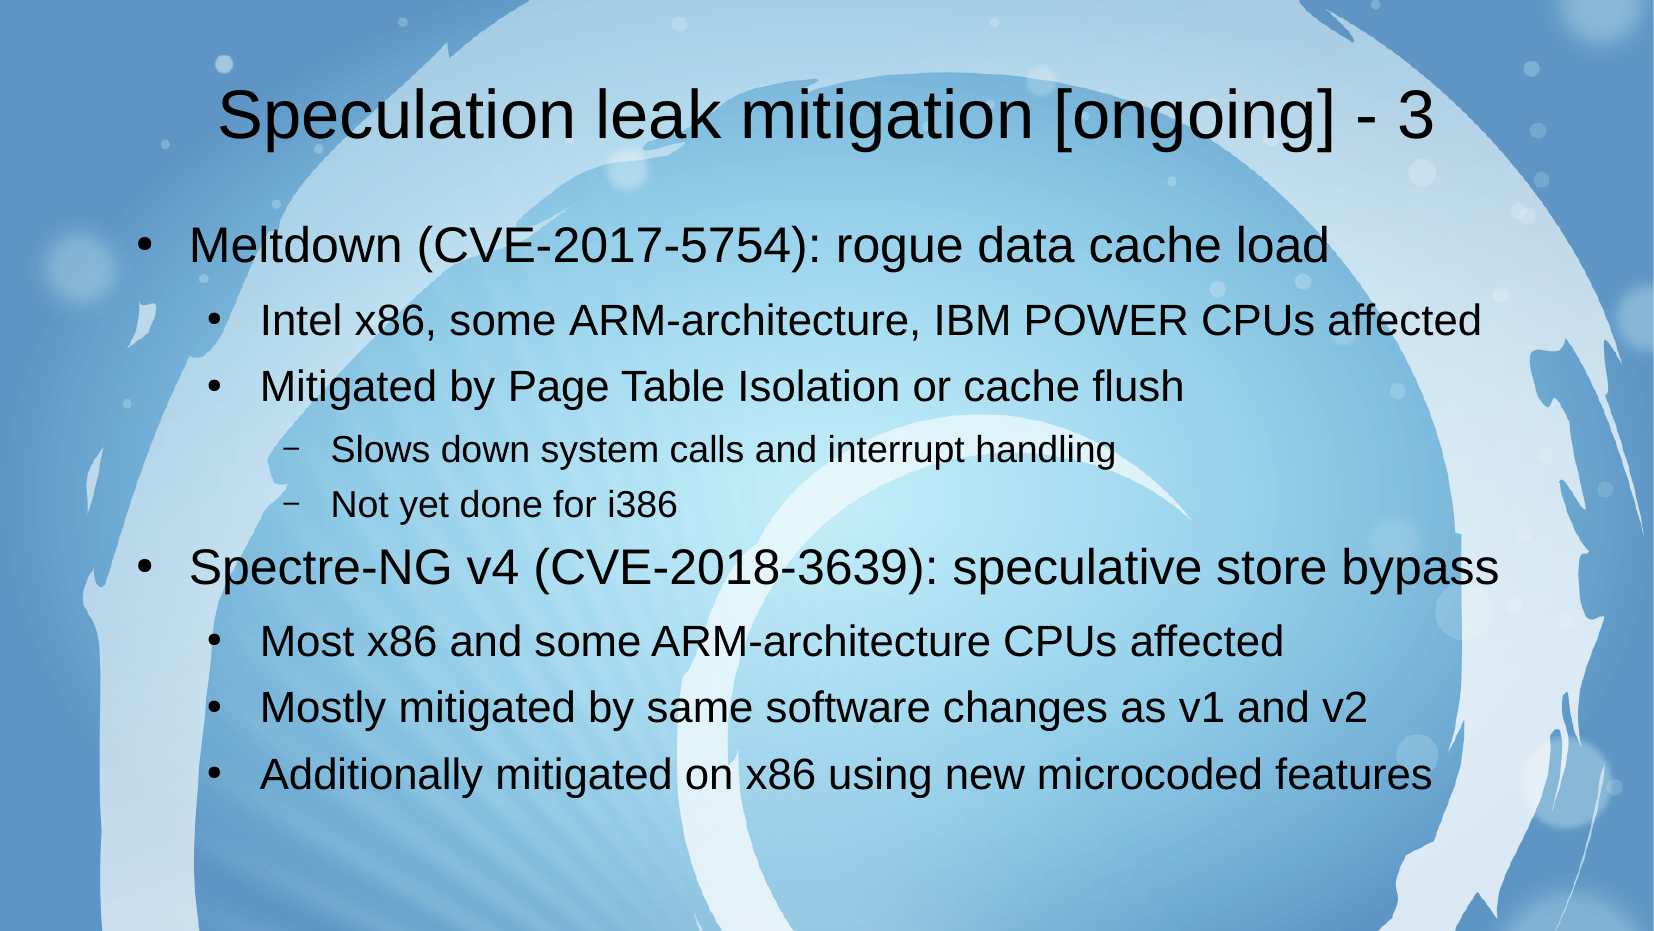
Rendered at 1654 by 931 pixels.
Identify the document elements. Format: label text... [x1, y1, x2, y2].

picture [0, 0, 1654, 931]
title Speculation leak mitigation [ongoing] - 3 [118, 37, 1536, 193]
list Meltdown (CVE-2017-5754): rogue data cache load Intel x86, some ARM-architecture, IBM POWER CPUs affected Mitigated by Page Table Isolation or cache flush Slows down system calls and interrupt handling Not yet done for i386 Spectre-NG v4 (CVE-2018-3639): speculative store bypass Most x86 and some ARM-architecture CPUs affected Mostly mitigated by same software changes as v1 and v2 Additionally mitigated on x86 using new microcoded features [118, 217, 1536, 832]
